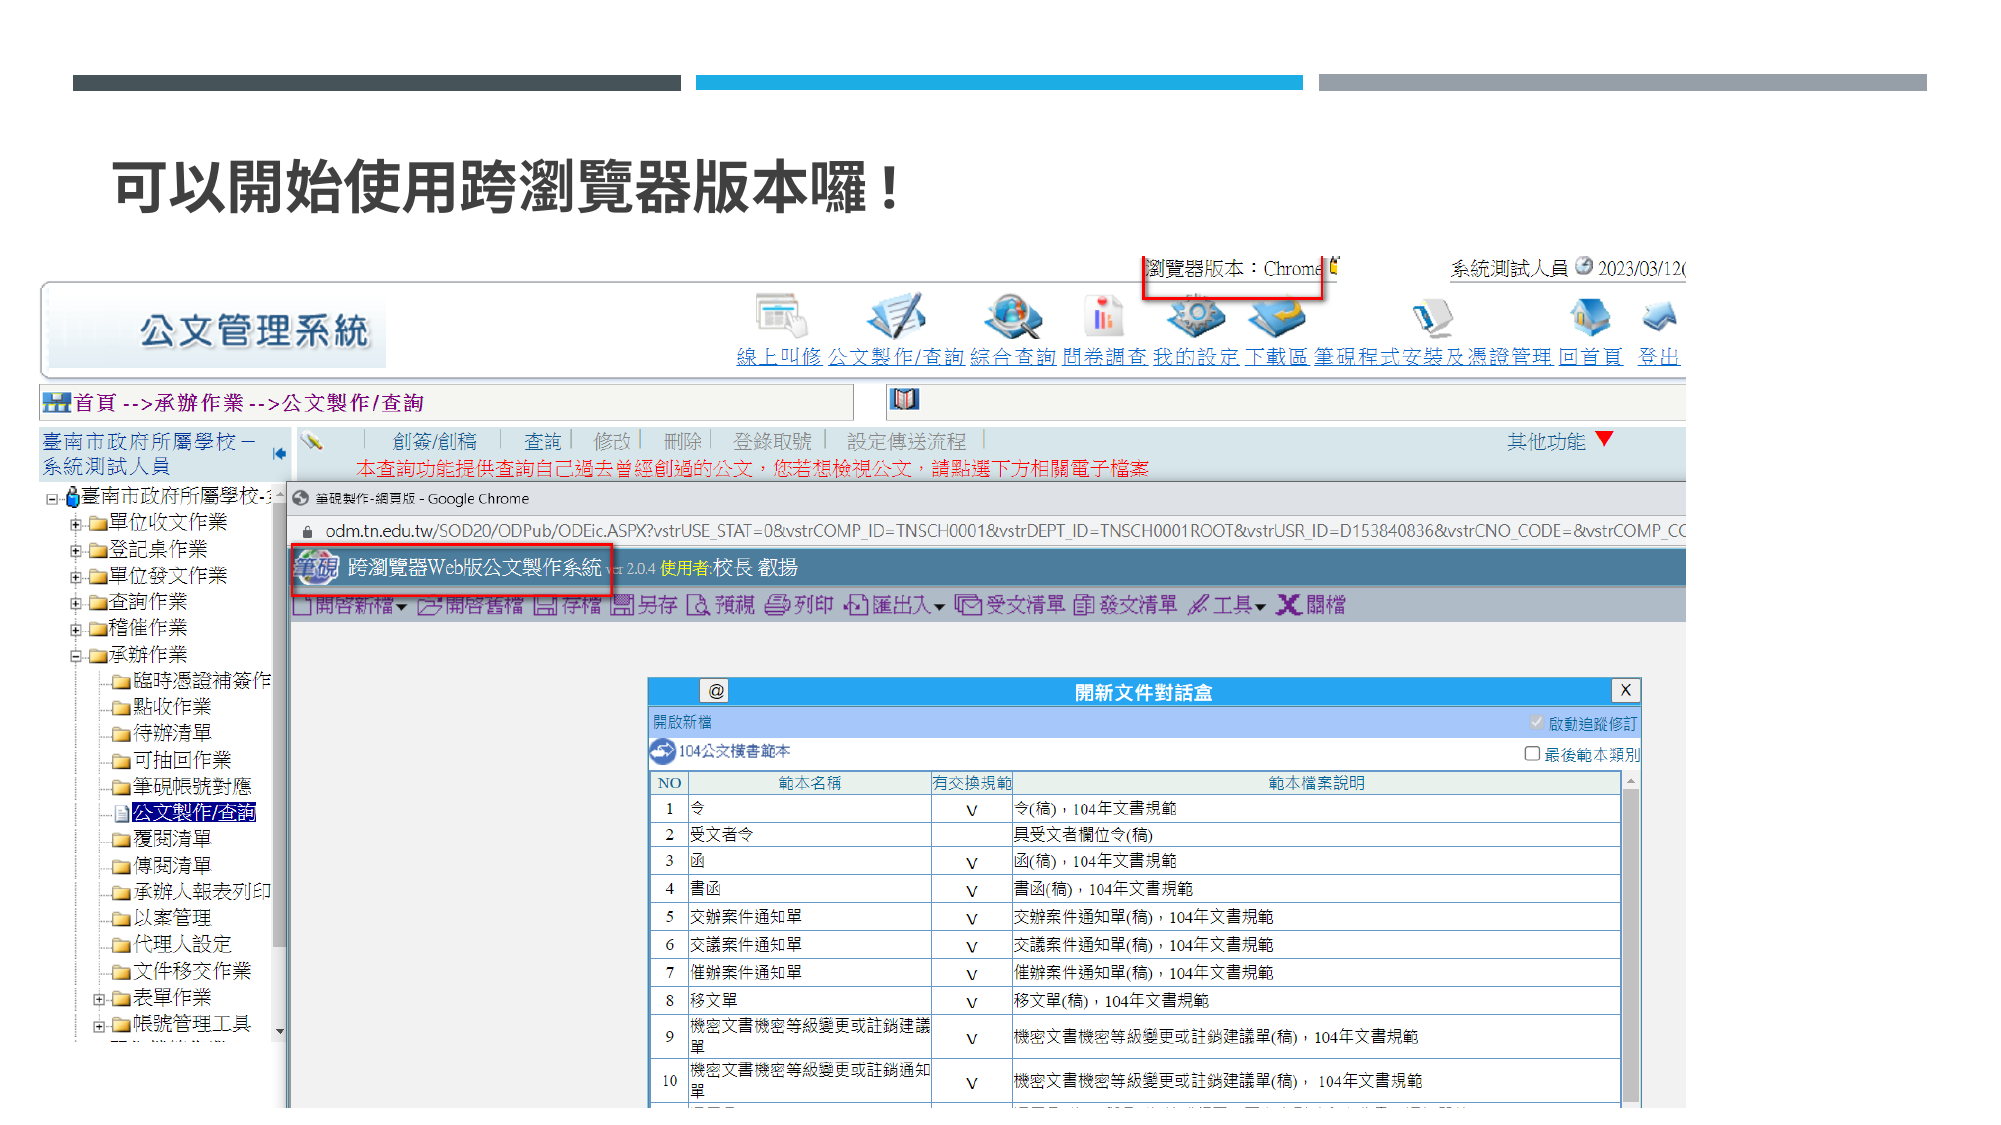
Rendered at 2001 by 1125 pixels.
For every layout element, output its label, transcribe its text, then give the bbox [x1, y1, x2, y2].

title 可以開始使用跨瀏覽器版本囉! [95, 115, 1905, 228]
picture [36, 256, 1686, 1108]
text_box 3/13/23 [1247, 1053, 1715, 1114]
